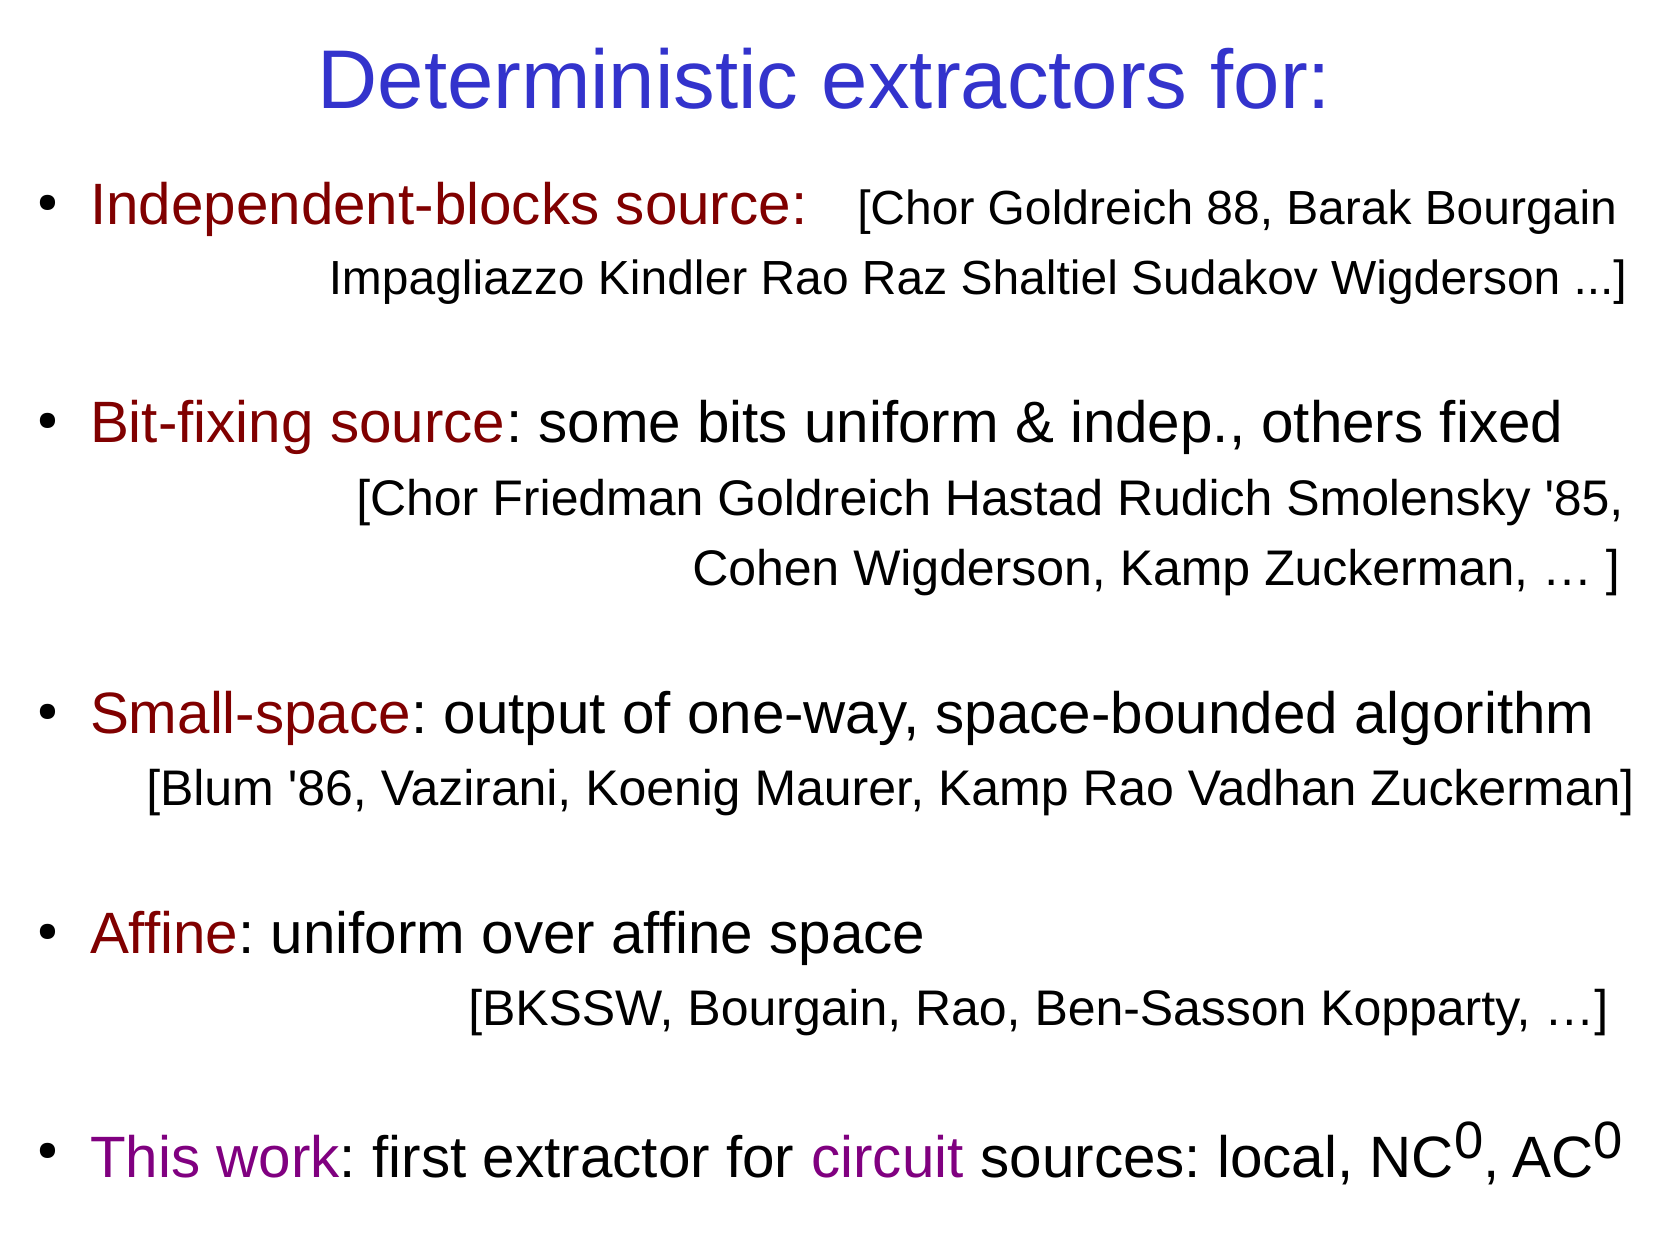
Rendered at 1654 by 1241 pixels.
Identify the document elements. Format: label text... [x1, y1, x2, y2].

title Deterministic extractors for: [0, 0, 1651, 161]
list Independent-blocks source: [Chor Goldreich 88, Barak Bourgain Impagliazzo Kindler Rao Raz Shaltiel Sudakov Wigderson ...] Bit-fixing source: some bits uniform & indep., others fixed [Chor Friedman Goldreich Hastad Rudich Smolensky '85, Cohen Wigderson, Kamp Zuckerman, … ] Small-space: output of one-way, space-bounded algorithm [Blum '86, Vazirani, Koenig Maurer, Kamp Rao Vadhan Zuckerman] Affine: uniform over affine space [BKSSW, Bourgain, Rao, Ben-Sasson Kopparty, …] This work: first extractor for circuit sources: local, NC0, AC0 [4, 164, 1654, 1218]
